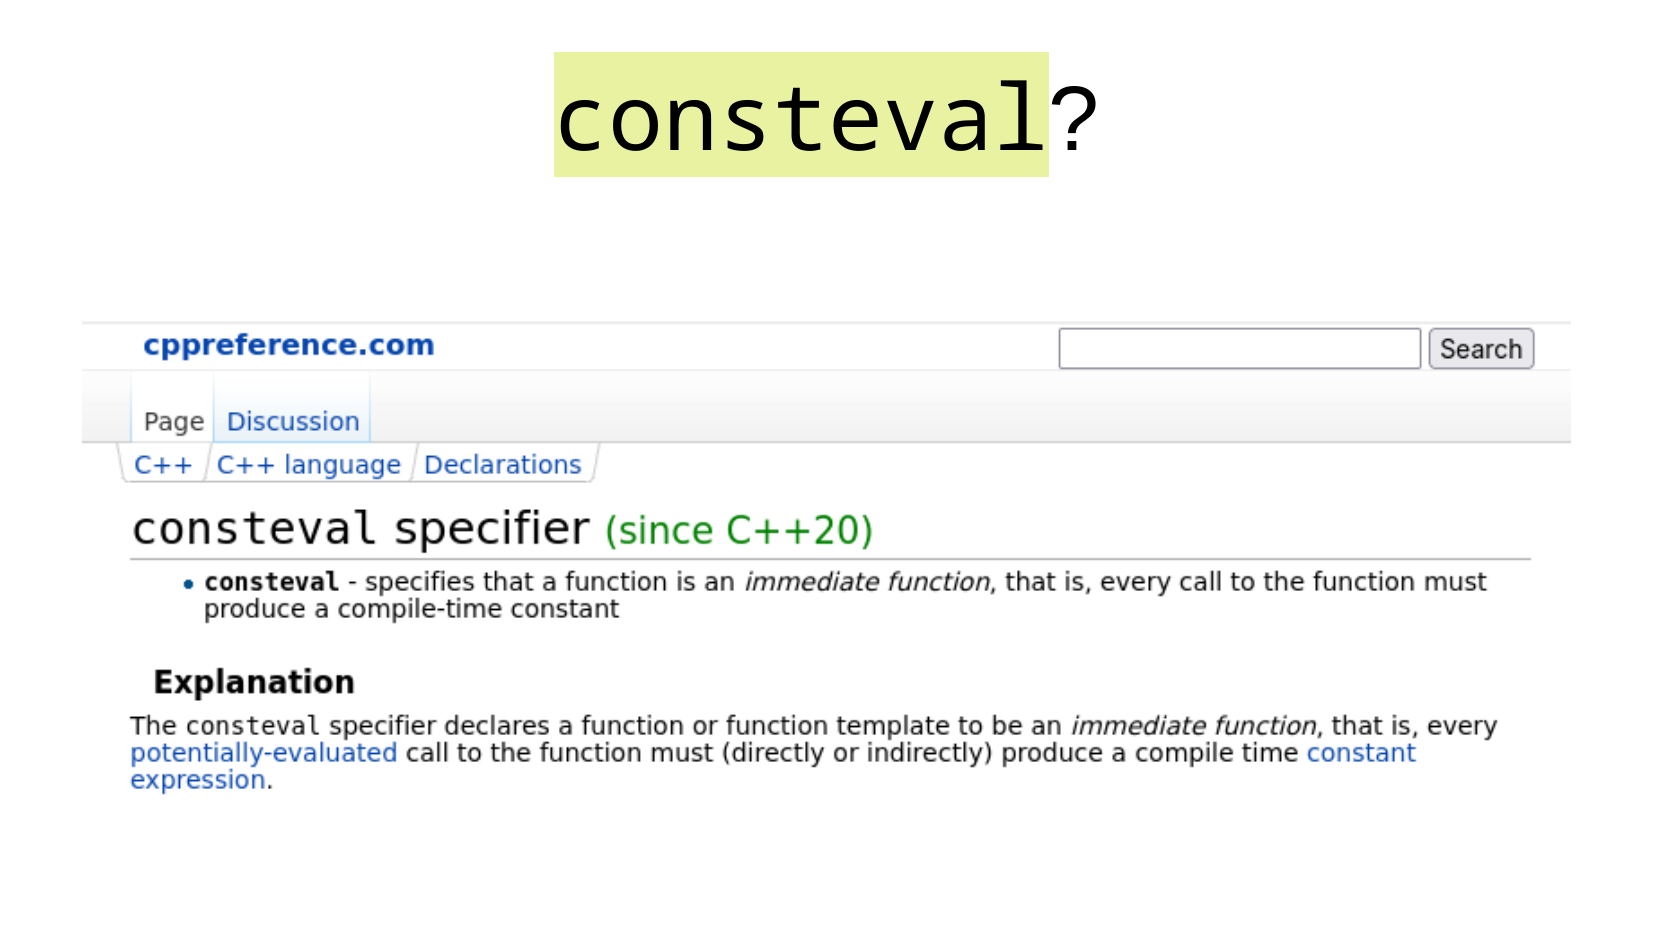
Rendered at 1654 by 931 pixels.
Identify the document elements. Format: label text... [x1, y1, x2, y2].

title consteval? [82, 37, 1571, 193]
picture [82, 321, 1571, 807]
